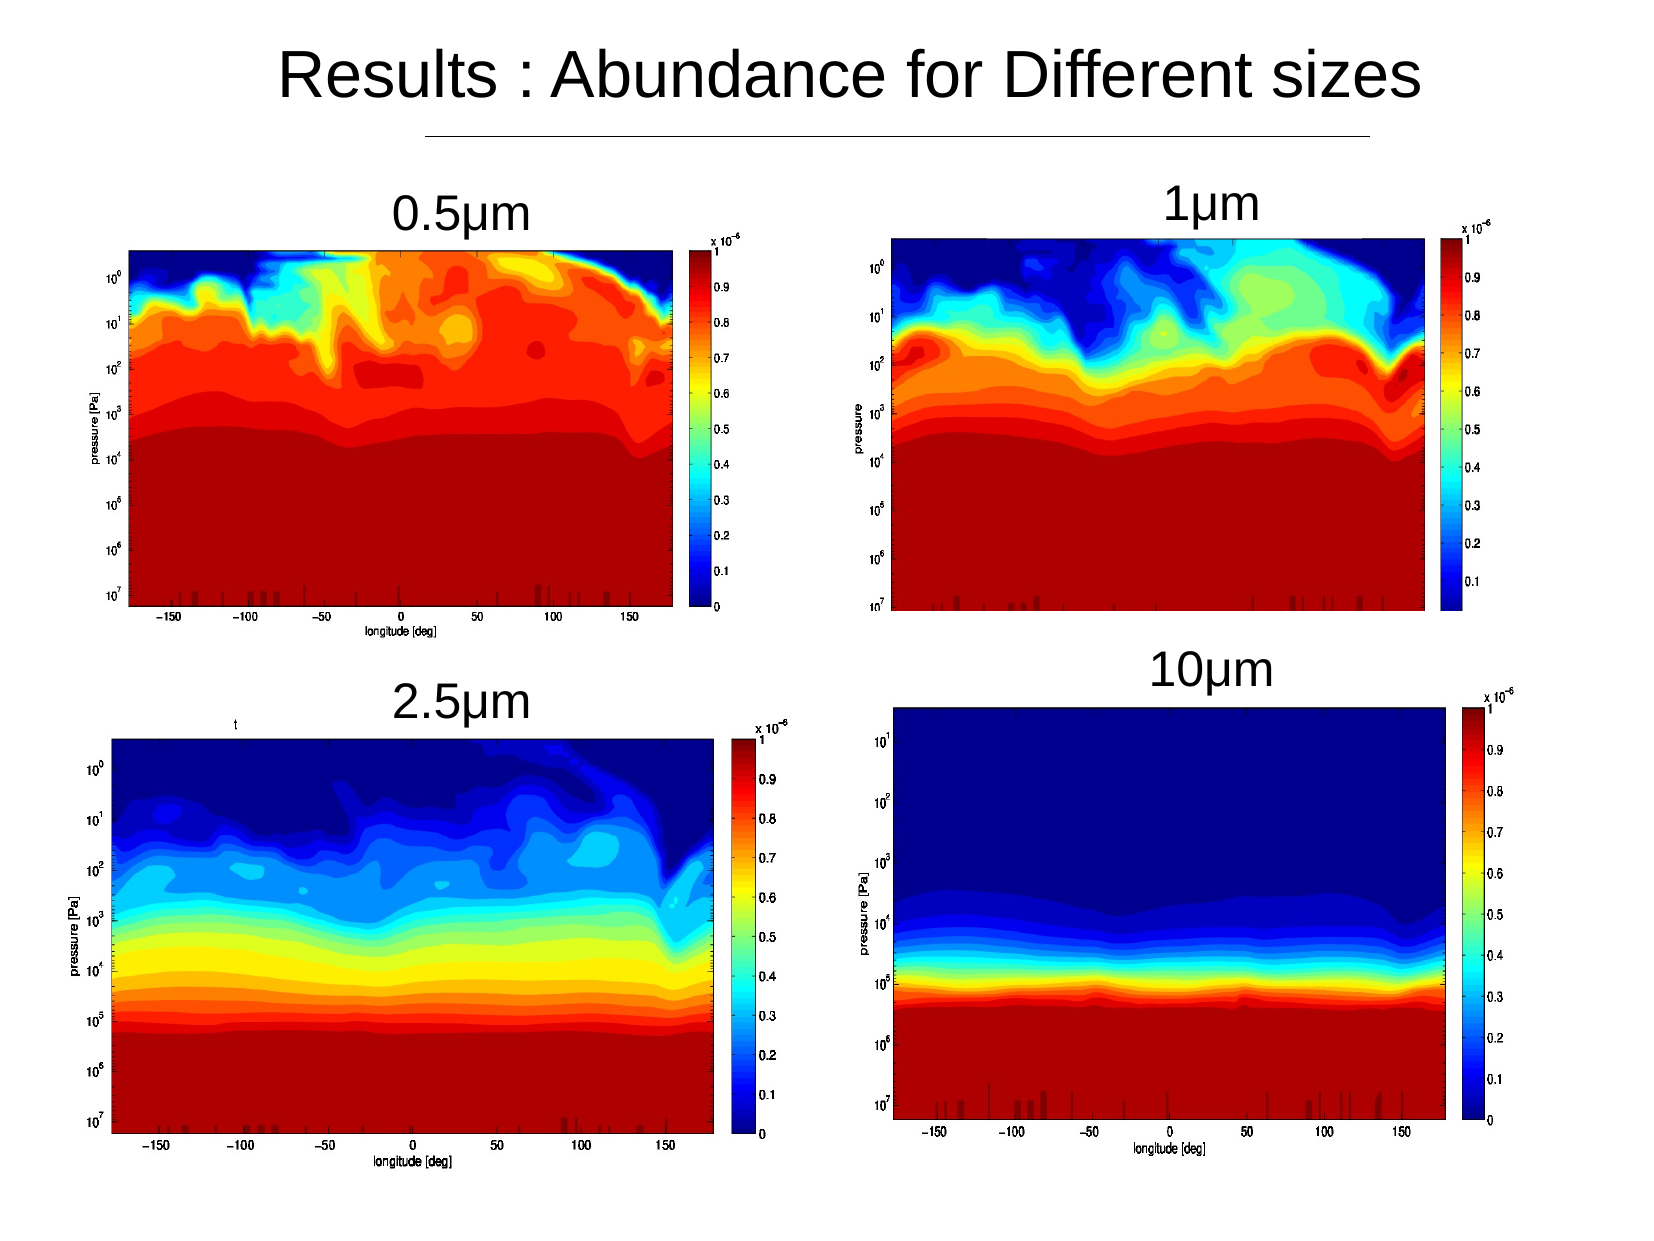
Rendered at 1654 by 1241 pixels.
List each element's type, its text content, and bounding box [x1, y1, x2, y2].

text_box Results : Abundance for Different sizes [277, 37, 1426, 126]
picture [836, 149, 1536, 1241]
picture [49, 167, 812, 1241]
text_box 2.5μm [236, 665, 612, 737]
text_box 10μm [949, 633, 1400, 705]
text_box 0.5μm [236, 178, 612, 249]
text_box 1μm [986, 167, 1362, 239]
